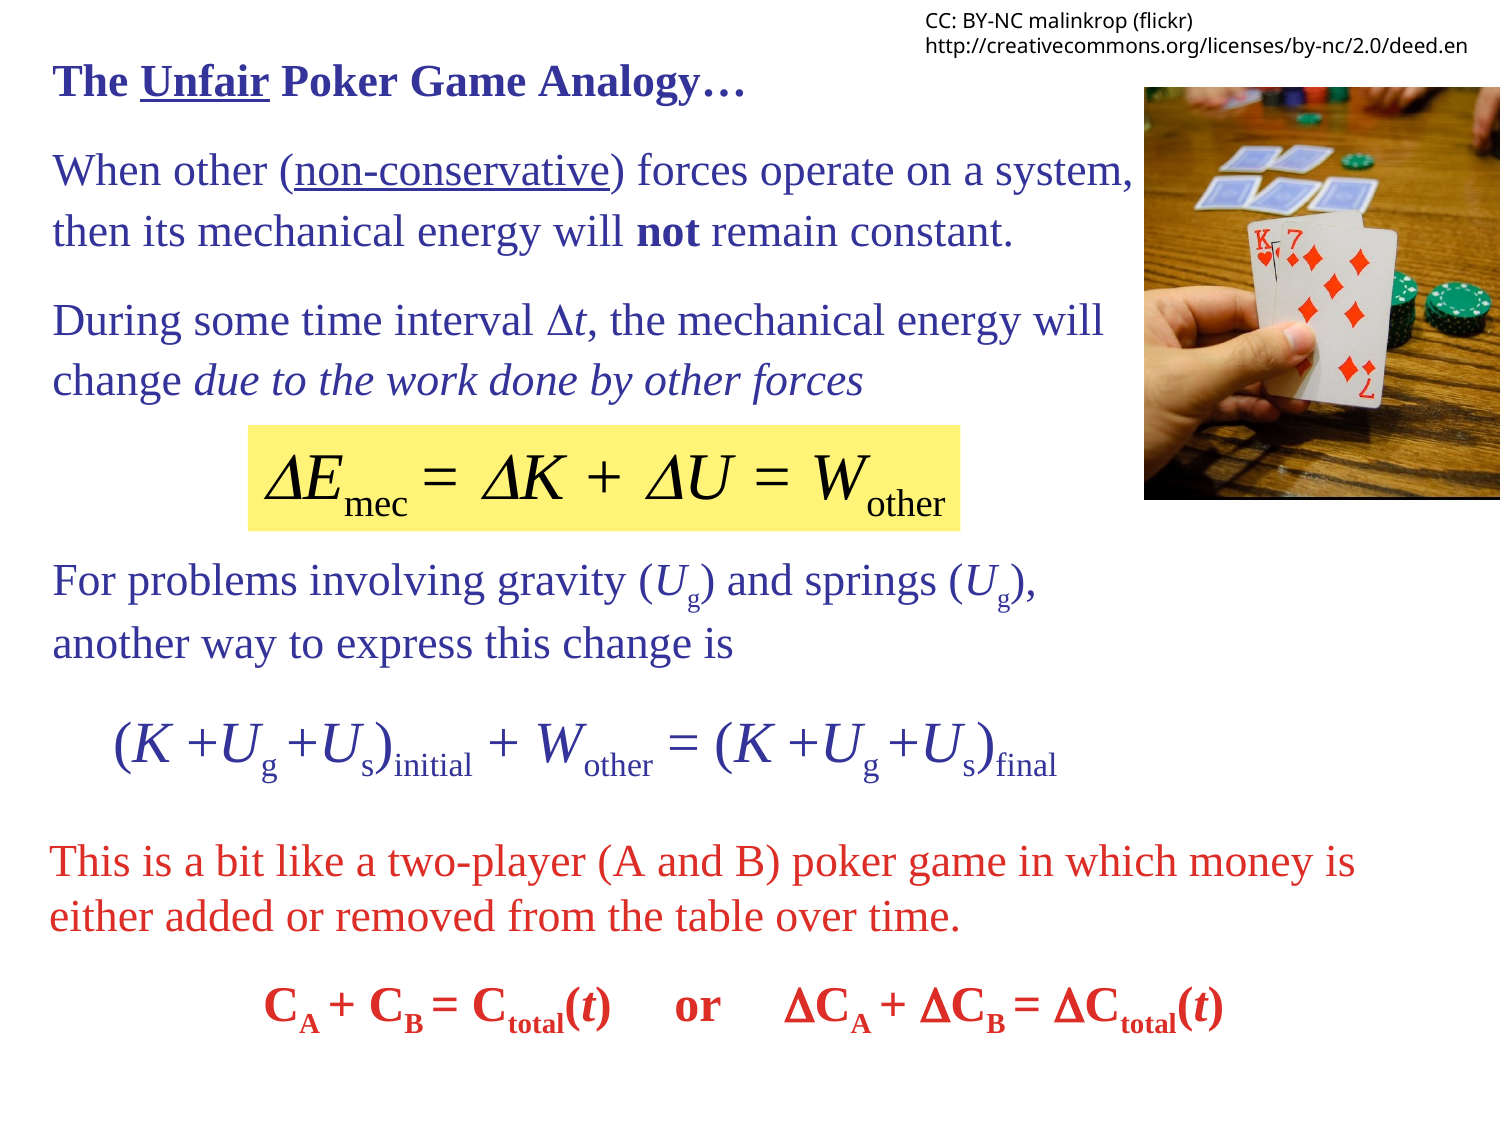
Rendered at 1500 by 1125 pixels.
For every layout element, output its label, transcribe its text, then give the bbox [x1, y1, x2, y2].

text_box ΔEmec = ΔK + ΔU = Wother [247, 425, 961, 532]
text_box The Unfair Poker Game Analogy… When other (non-conservative) forces operate on a system, then its mechanical energy will not remain constant. During some time interval Δt, the mechanical energy will change due to the work done by other forces For problems involving gravity (Ug) and springs (Ug), another way to express this change is (K +Ug +Us)initial + Wother = (K +Ug +Us)final [37, 37, 1163, 792]
text_box CC: BY-NC malinkrop (flickr) http://creativecommons.org/licenses/by-nc/2.0/deed.en [910, 0, 1484, 66]
picture [1144, 87, 1500, 501]
text_box This is a bit like a two-player (A and B) poker game in which money is either added or removed from the table over time. CA + CB = Ctotal(t) or ΔCA + ΔCB = ΔCtotal(t) [34, 822, 1466, 1048]
